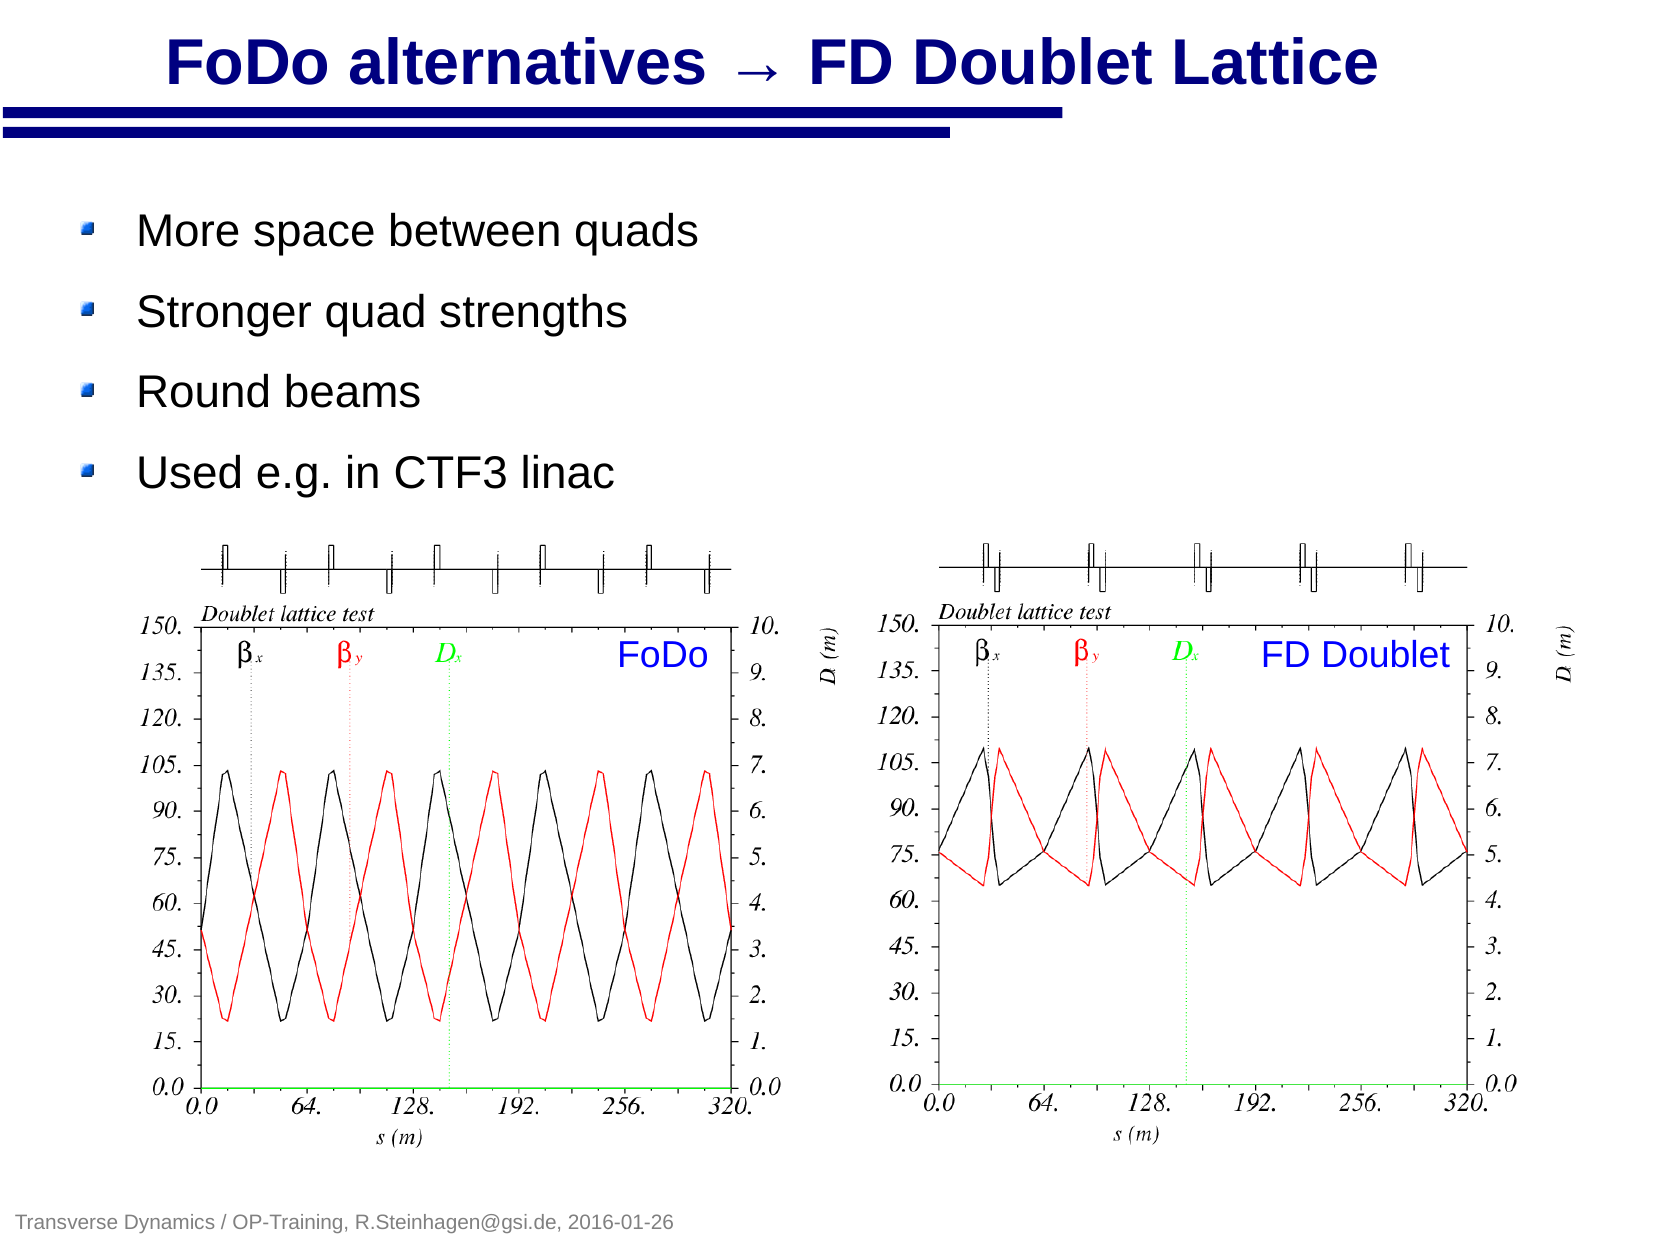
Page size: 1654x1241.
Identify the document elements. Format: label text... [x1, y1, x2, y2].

picture [122, 536, 843, 1155]
list More space between quads Stronger quad strengths Round beams Used e.g. in CTF3 linac [65, 192, 1628, 1205]
title FoDo alternatives → FD Doublet Lattice [165, 0, 1595, 124]
text_box FD Doublet [1246, 625, 1466, 683]
picture [857, 536, 1583, 1155]
text_box FoDo [602, 625, 724, 683]
